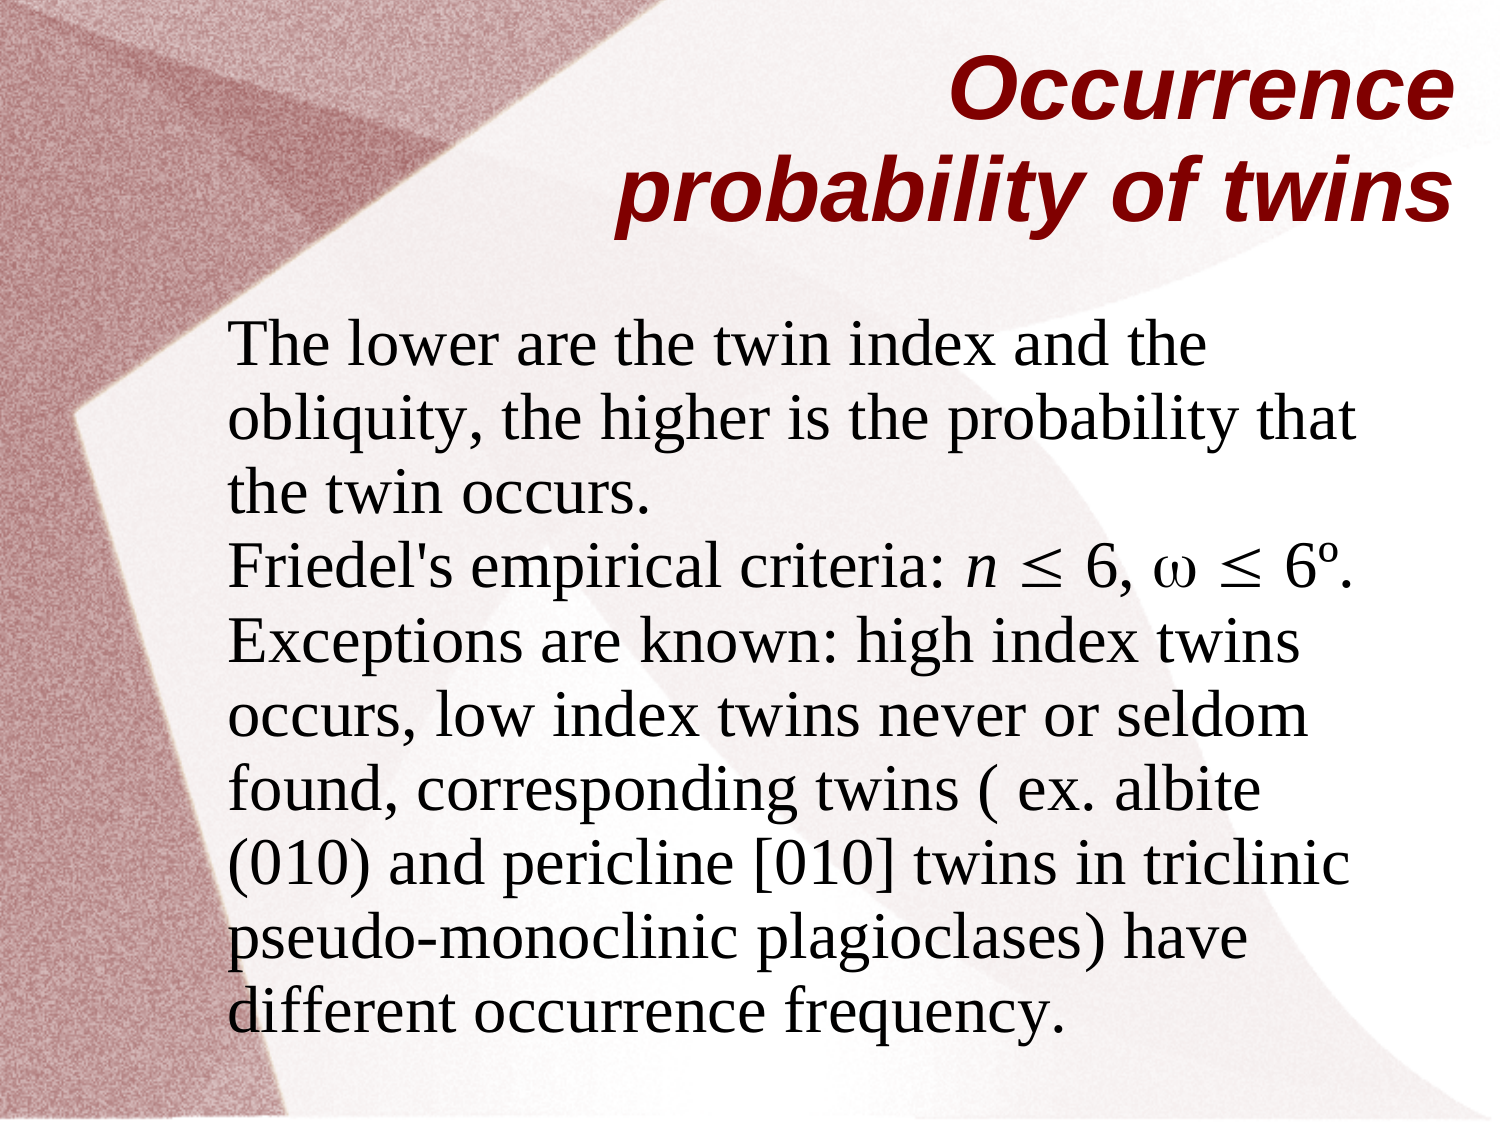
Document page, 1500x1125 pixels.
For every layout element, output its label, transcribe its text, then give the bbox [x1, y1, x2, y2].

picture [0, 0, 1500, 1125]
text_box The lower are the twin index and the obliquity, the higher is the probability that the twin occurs. Friedel's empirical criteria: n  6, w  6º. Exceptions are known: high index twins occurs, low index twins never or seldom found, corresponding twins ( ex. albite (010) and pericline [010] twins in triclinic pseudo-monoclinic plagioclases) have different occurrence frequency. [212, 298, 1409, 1062]
title Occurrence probability of twins [541, 36, 1458, 242]
